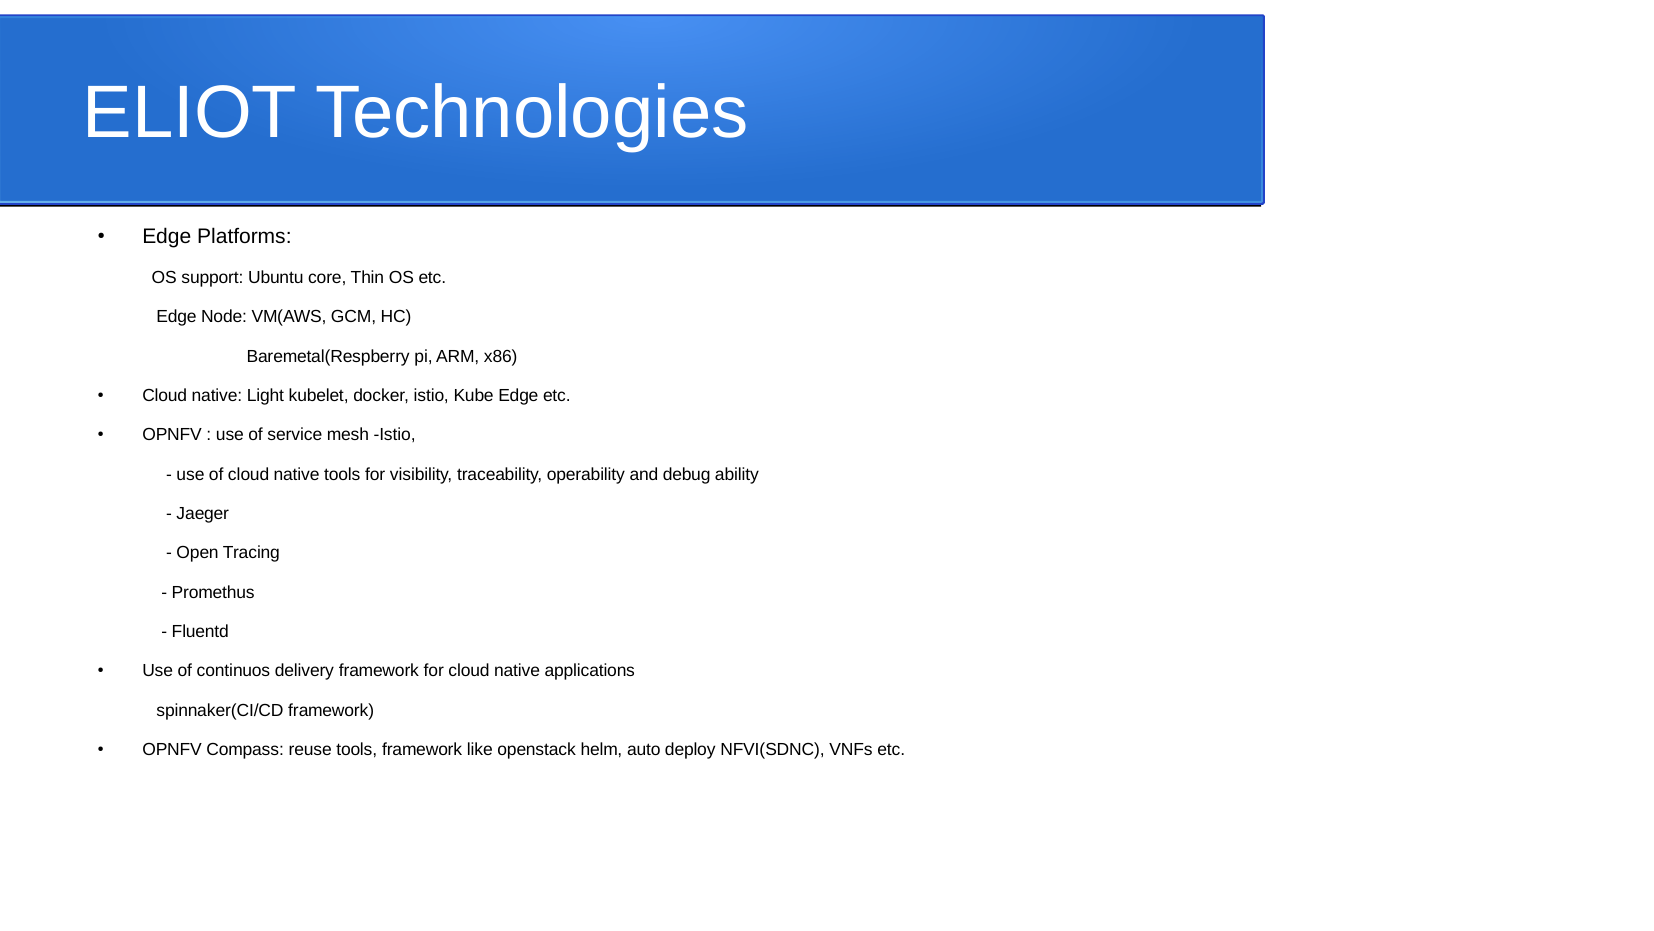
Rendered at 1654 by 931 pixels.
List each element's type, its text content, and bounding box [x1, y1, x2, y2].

title ELIOT Technologies [82, 35, 1235, 189]
list Edge Platforms: OS support: Ubuntu core, Thin OS etc. Edge Node: VM(AWS, GCM, HC) Baremetal(Respberry pi, ARM, x86) Cloud native: Light kubelet, docker, istio, Kube Edge etc. OPNFV : use of service mesh -Istio, - use of cloud native tools for visibility, traceability, operability and debug ability - Jaeger - Open Tracing - Promethus - Fluentd Use of continuos delivery framework for cloud native applications spinnaker(CI/CD framework) OPNFV Compass: reuse tools, framework like openstack helm, auto deploy NFVI(SDNC), VNFs etc. [82, 224, 1571, 764]
